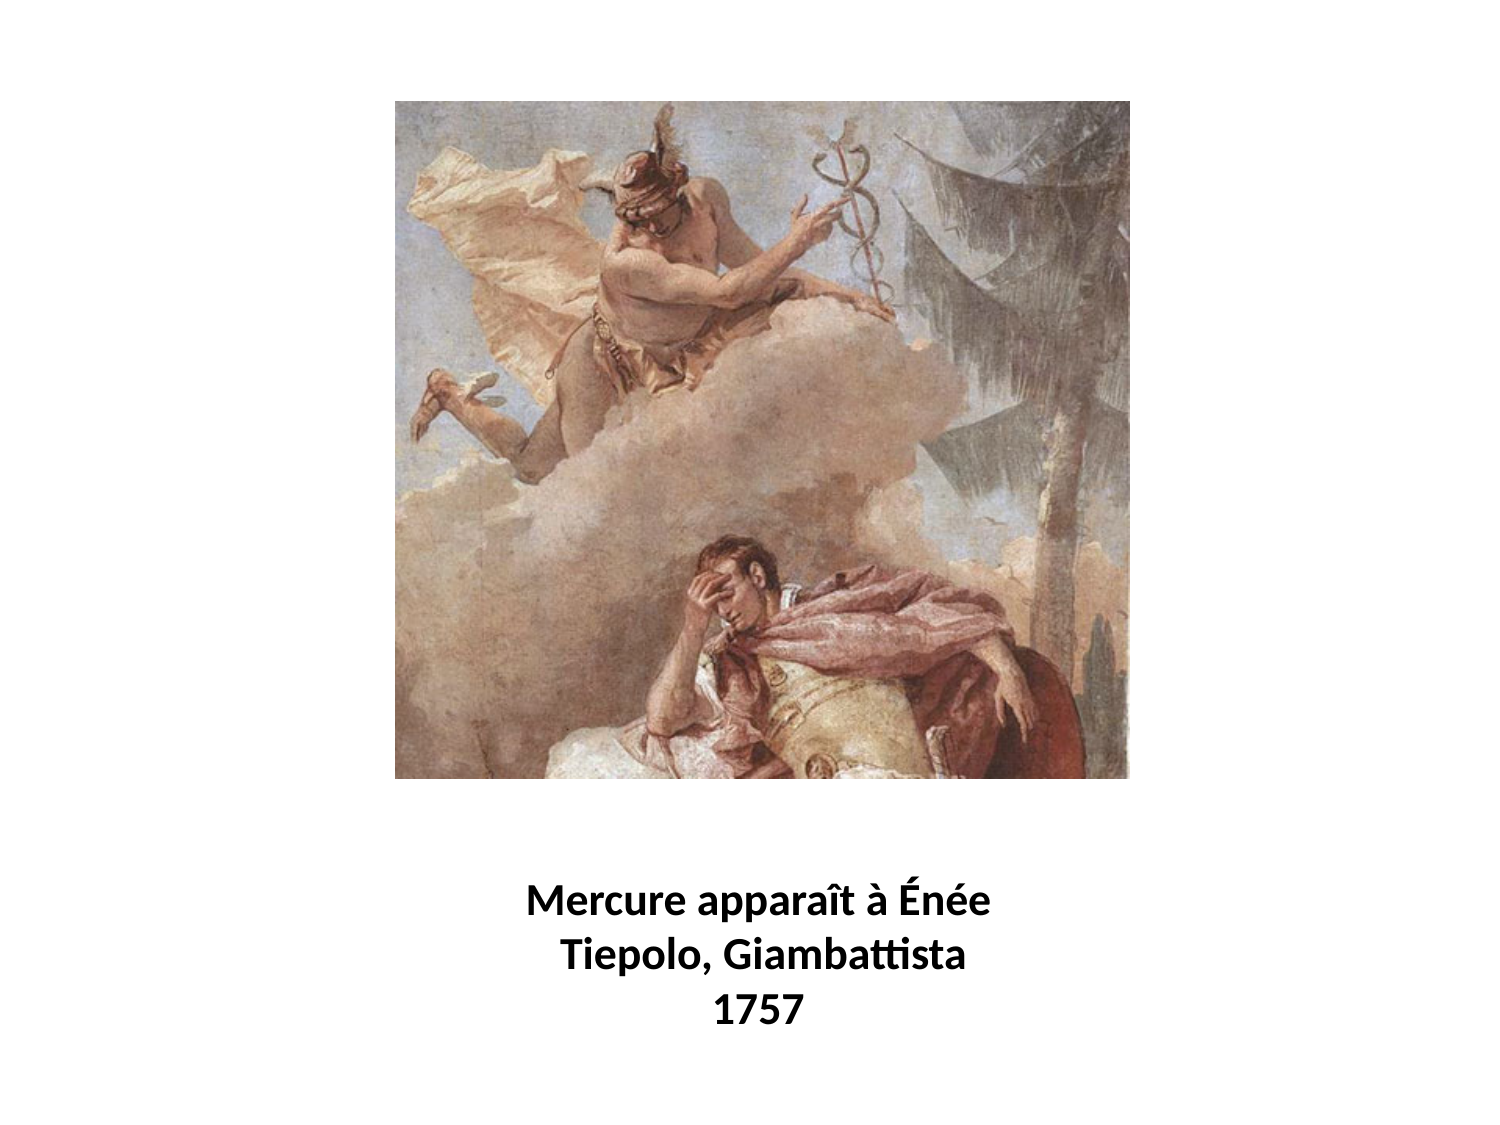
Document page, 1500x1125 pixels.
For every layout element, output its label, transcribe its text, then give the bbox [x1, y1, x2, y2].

title Mercure apparaît à Énée Tiepolo, Giambattista 1757 [88, 857, 1439, 1046]
picture [395, 101, 1130, 779]
